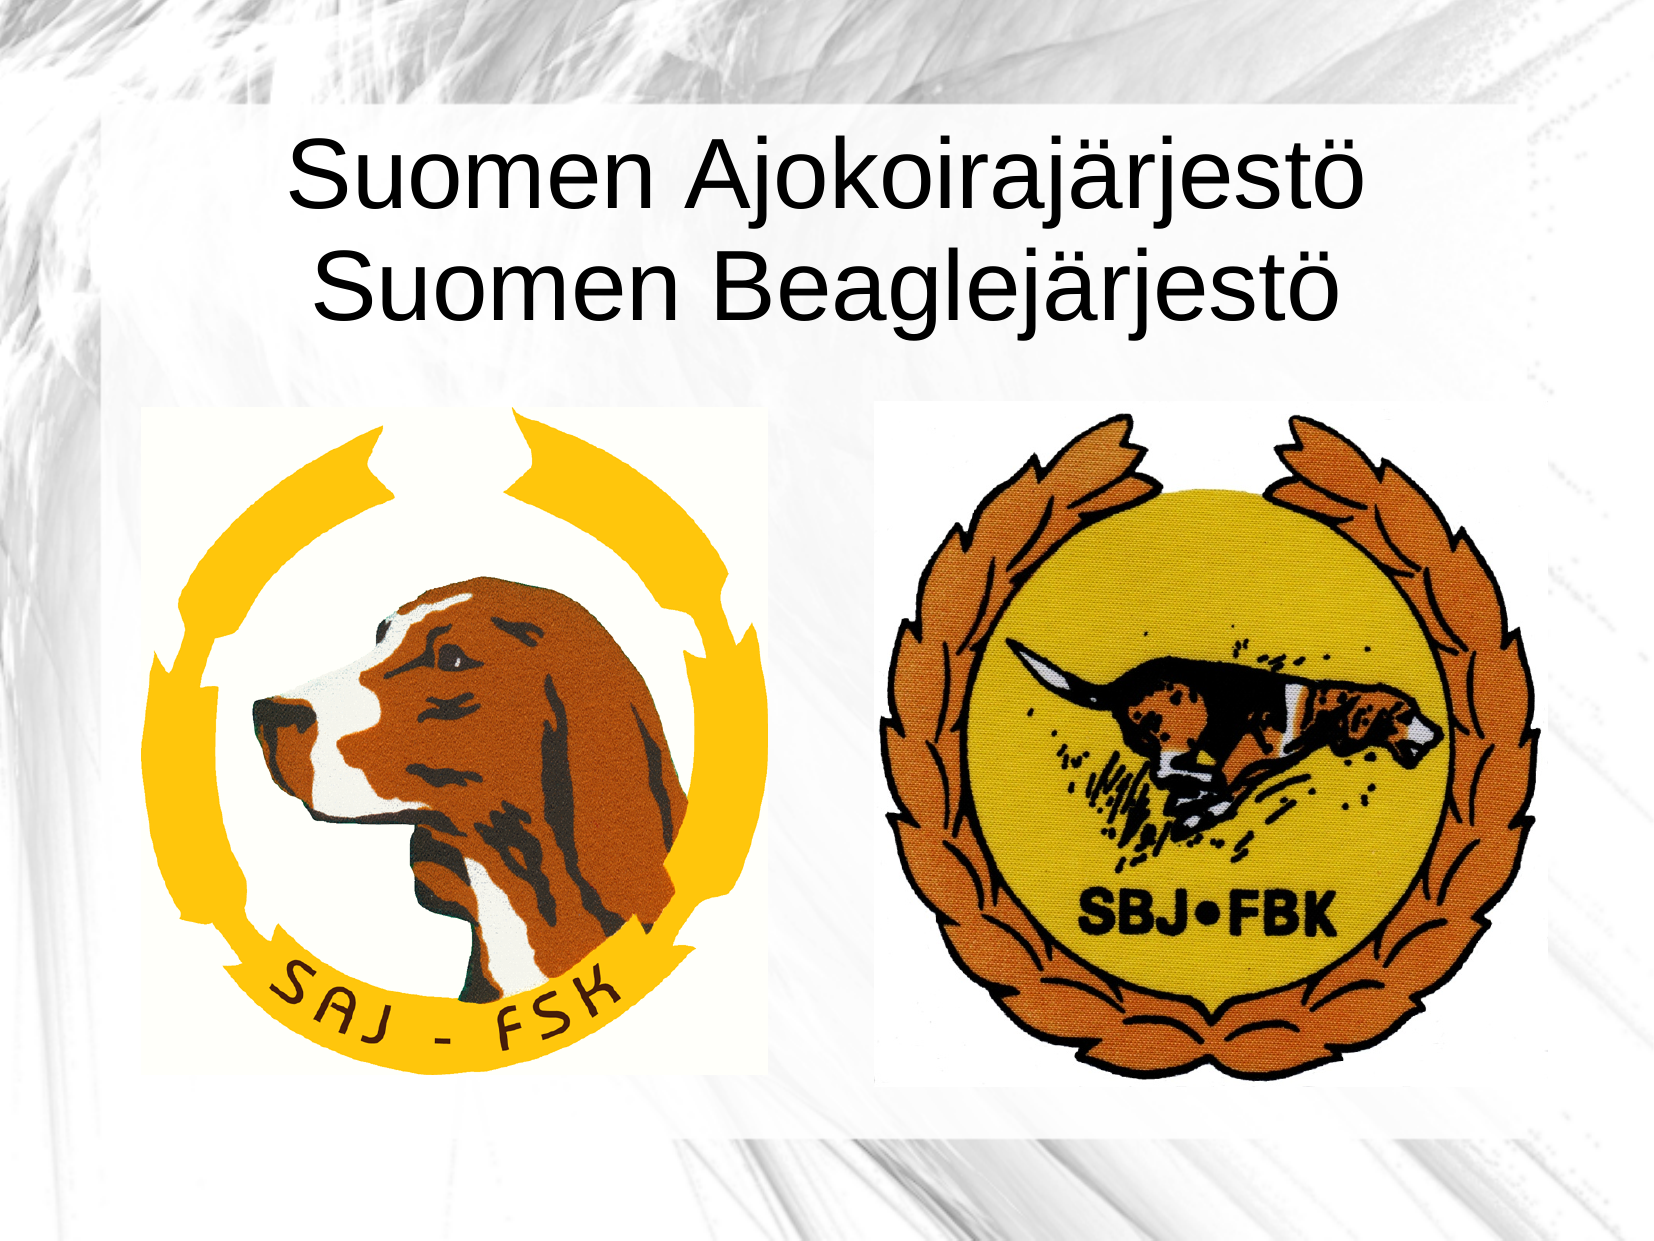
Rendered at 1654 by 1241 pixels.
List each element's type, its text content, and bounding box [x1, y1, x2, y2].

picture [0, 0, 1654, 1241]
title Suomen Ajokoirajärjestö Suomen Beaglejärjestö [82, 118, 1571, 342]
